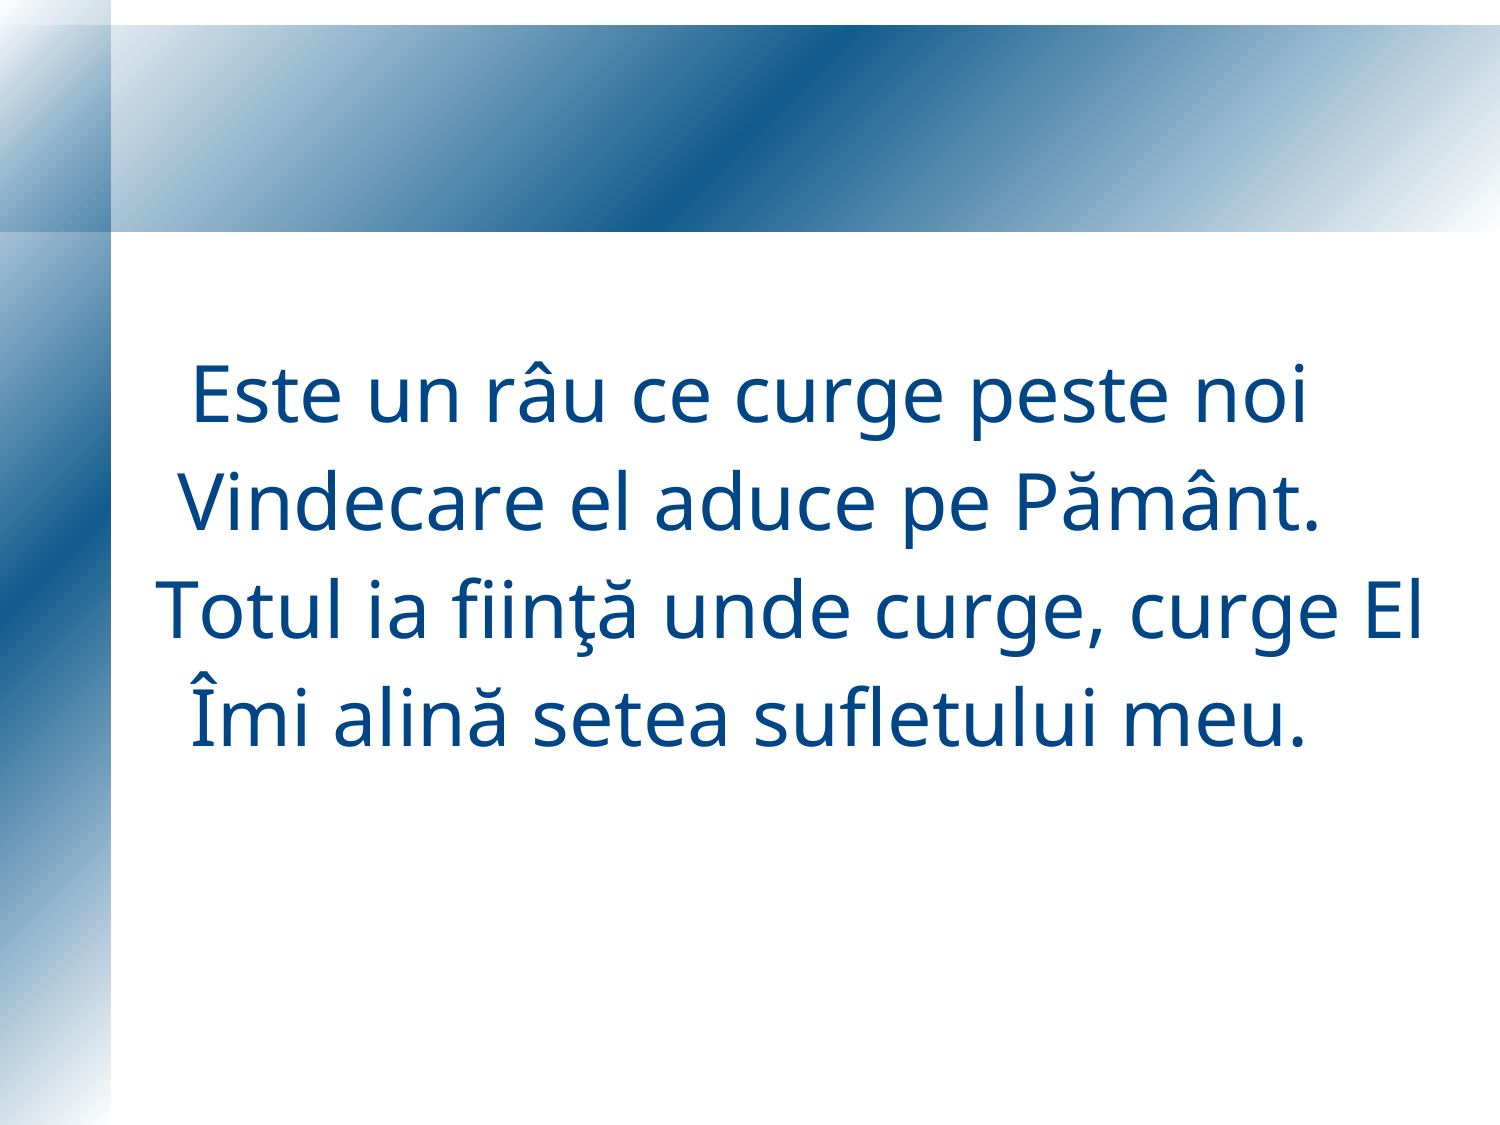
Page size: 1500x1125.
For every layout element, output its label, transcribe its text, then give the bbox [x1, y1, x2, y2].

list Este un râu ce curge peste noi Vindecare el aduce pe Pământ. Totul ia fiinţă unde curge, curge El Îmi alină setea sufletului meu. [0, 101, 1500, 1005]
